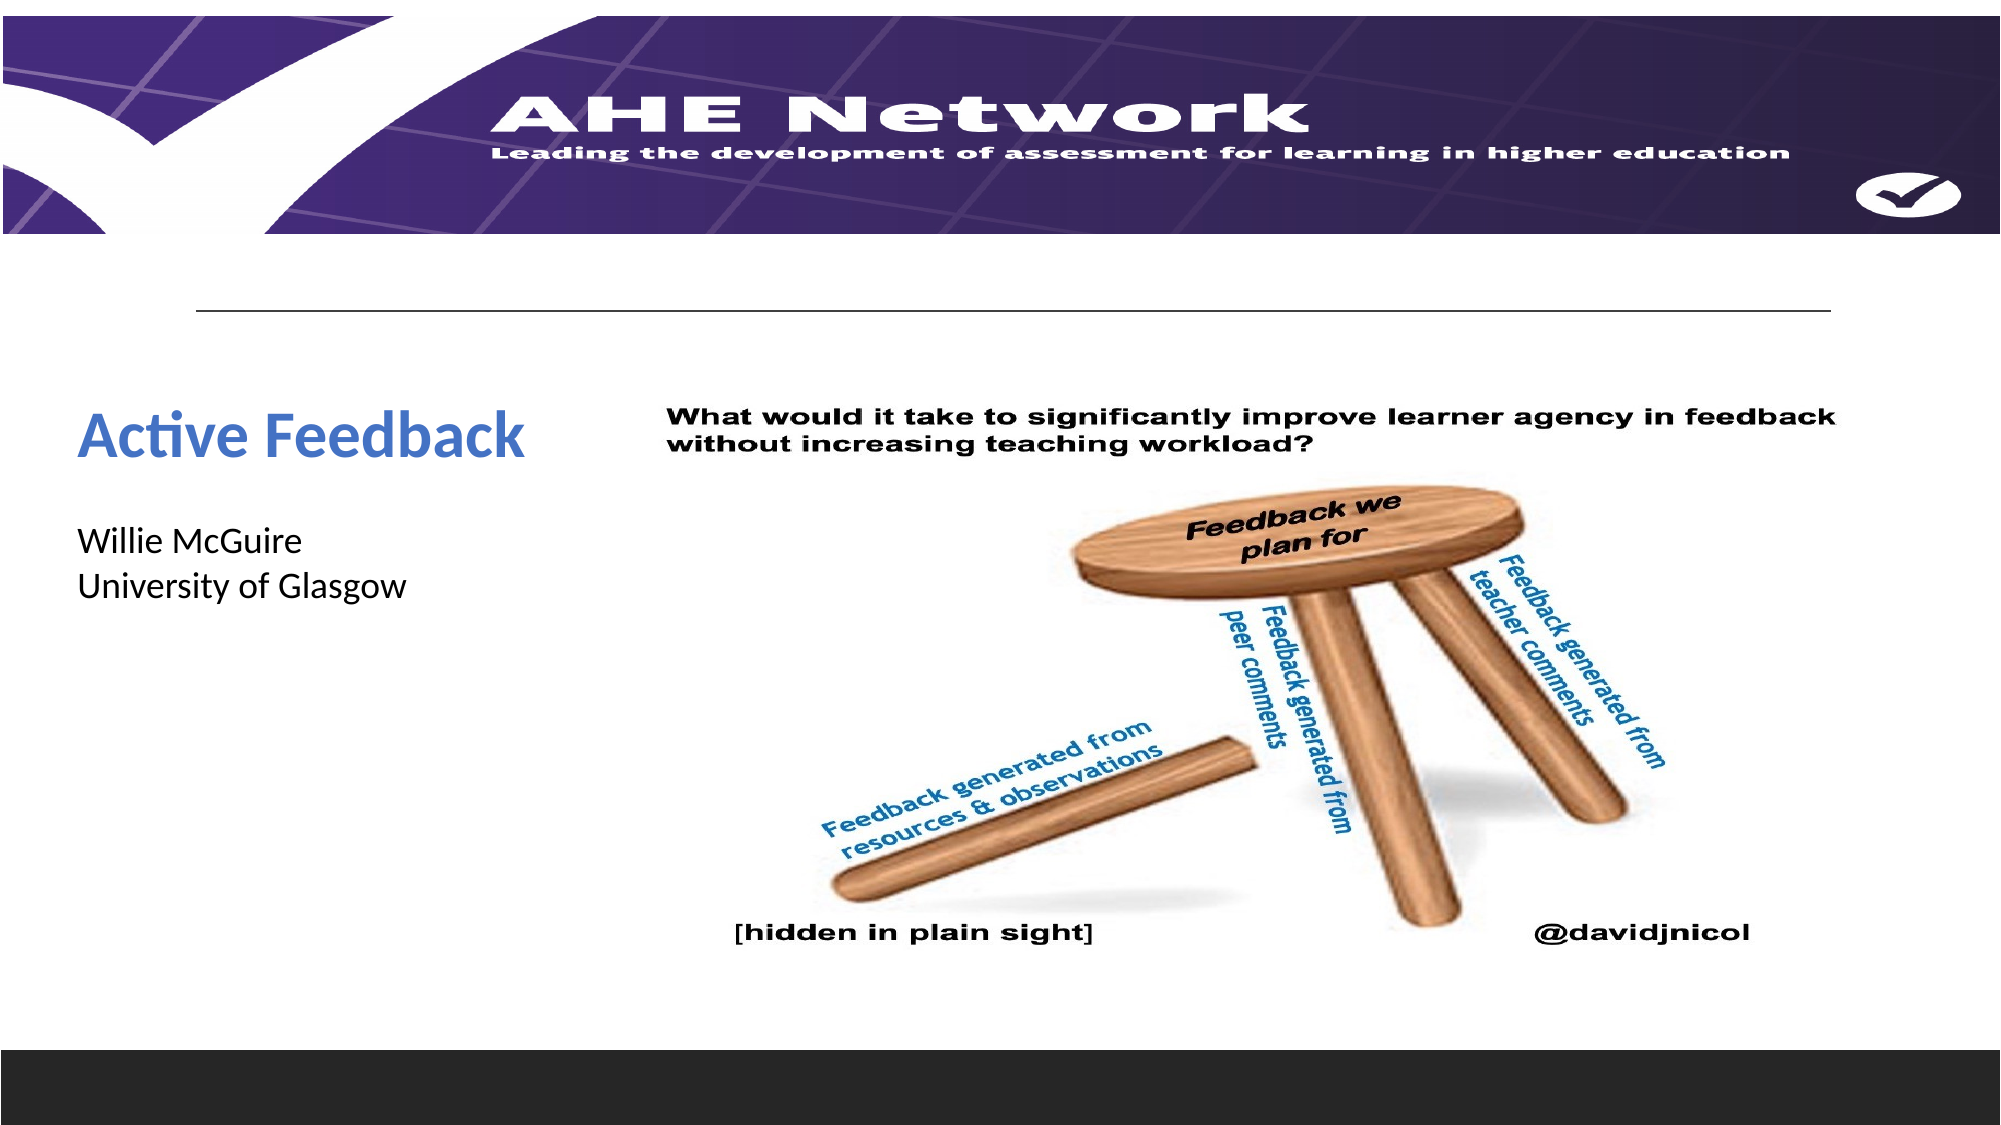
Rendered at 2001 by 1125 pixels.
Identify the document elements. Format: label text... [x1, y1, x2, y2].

picture [0, 16, 2000, 234]
text_box Active Feedback Willie McGuire University of Glasgow [62, 383, 591, 616]
picture [627, 383, 1872, 981]
